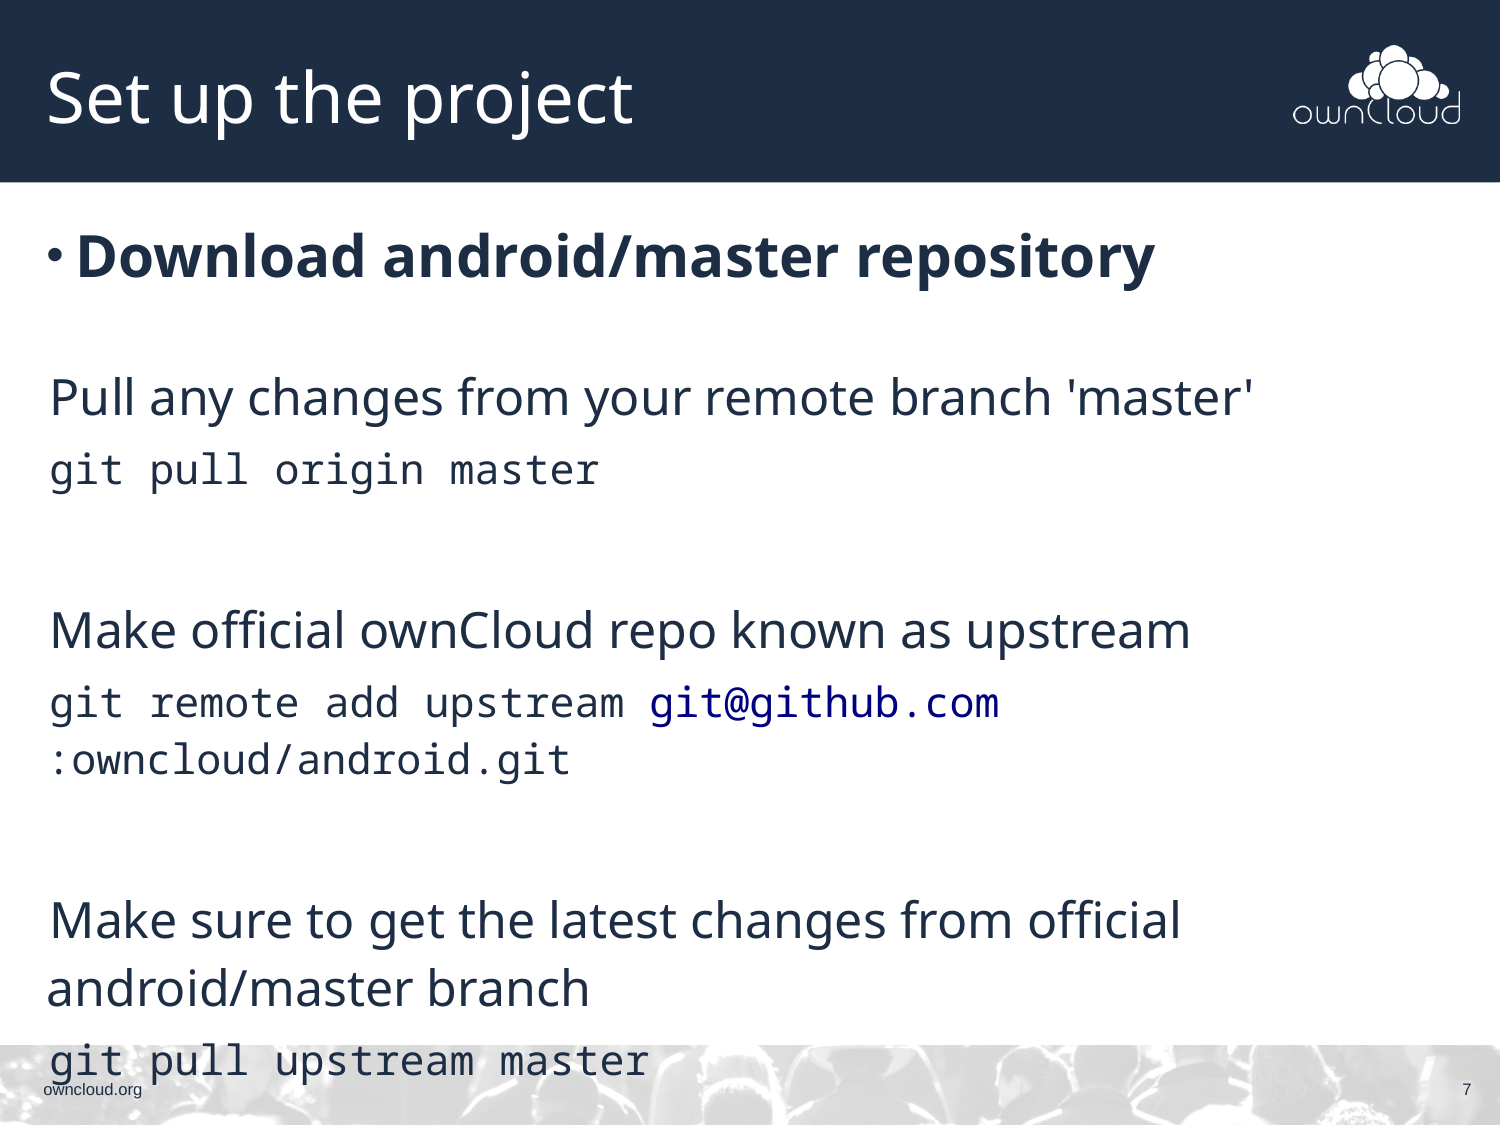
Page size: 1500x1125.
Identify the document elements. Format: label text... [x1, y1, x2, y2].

picture [0, 1045, 1500, 1125]
list Download android/master repository Pull any changes from your remote branch 'master' git pull origin master Make official ownCloud repo known as upstream git remote add upstream git@github.com:owncloud/android.git Make sure to get the latest changes from official android/master branch git pull upstream master [46, 214, 1465, 1026]
title Set up the project [46, 5, 1258, 187]
picture [1293, 45, 1460, 124]
